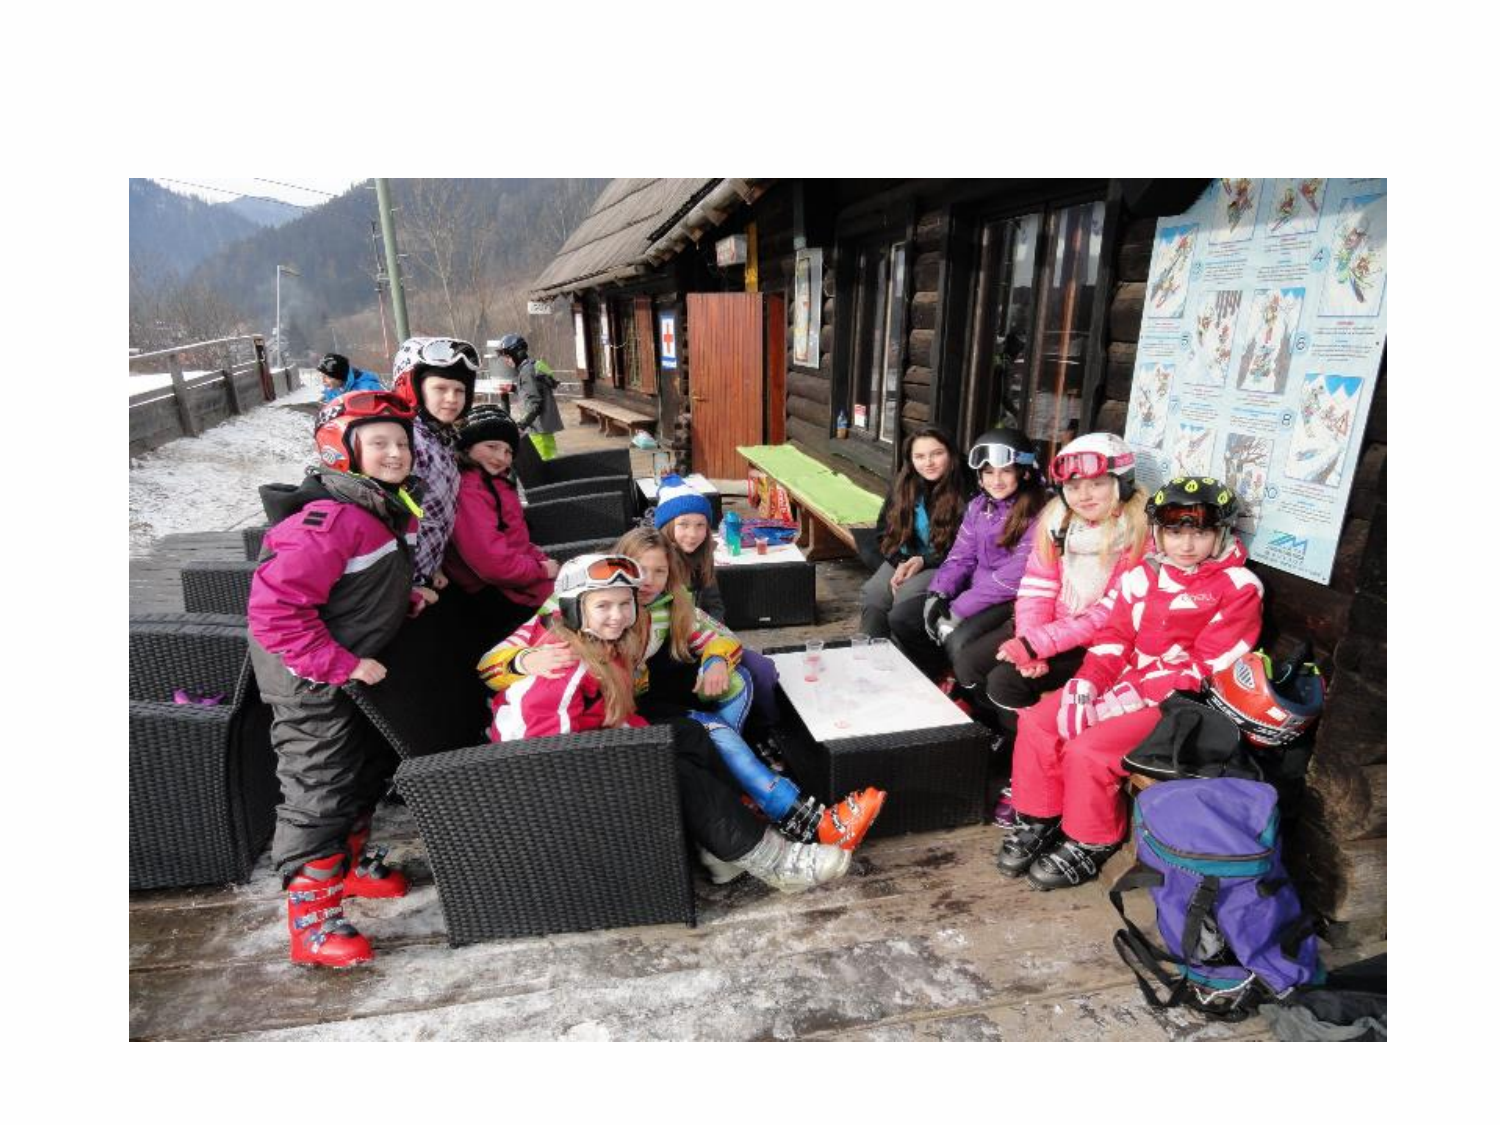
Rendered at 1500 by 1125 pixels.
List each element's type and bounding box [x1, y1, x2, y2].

picture [129, 178, 1387, 1042]
